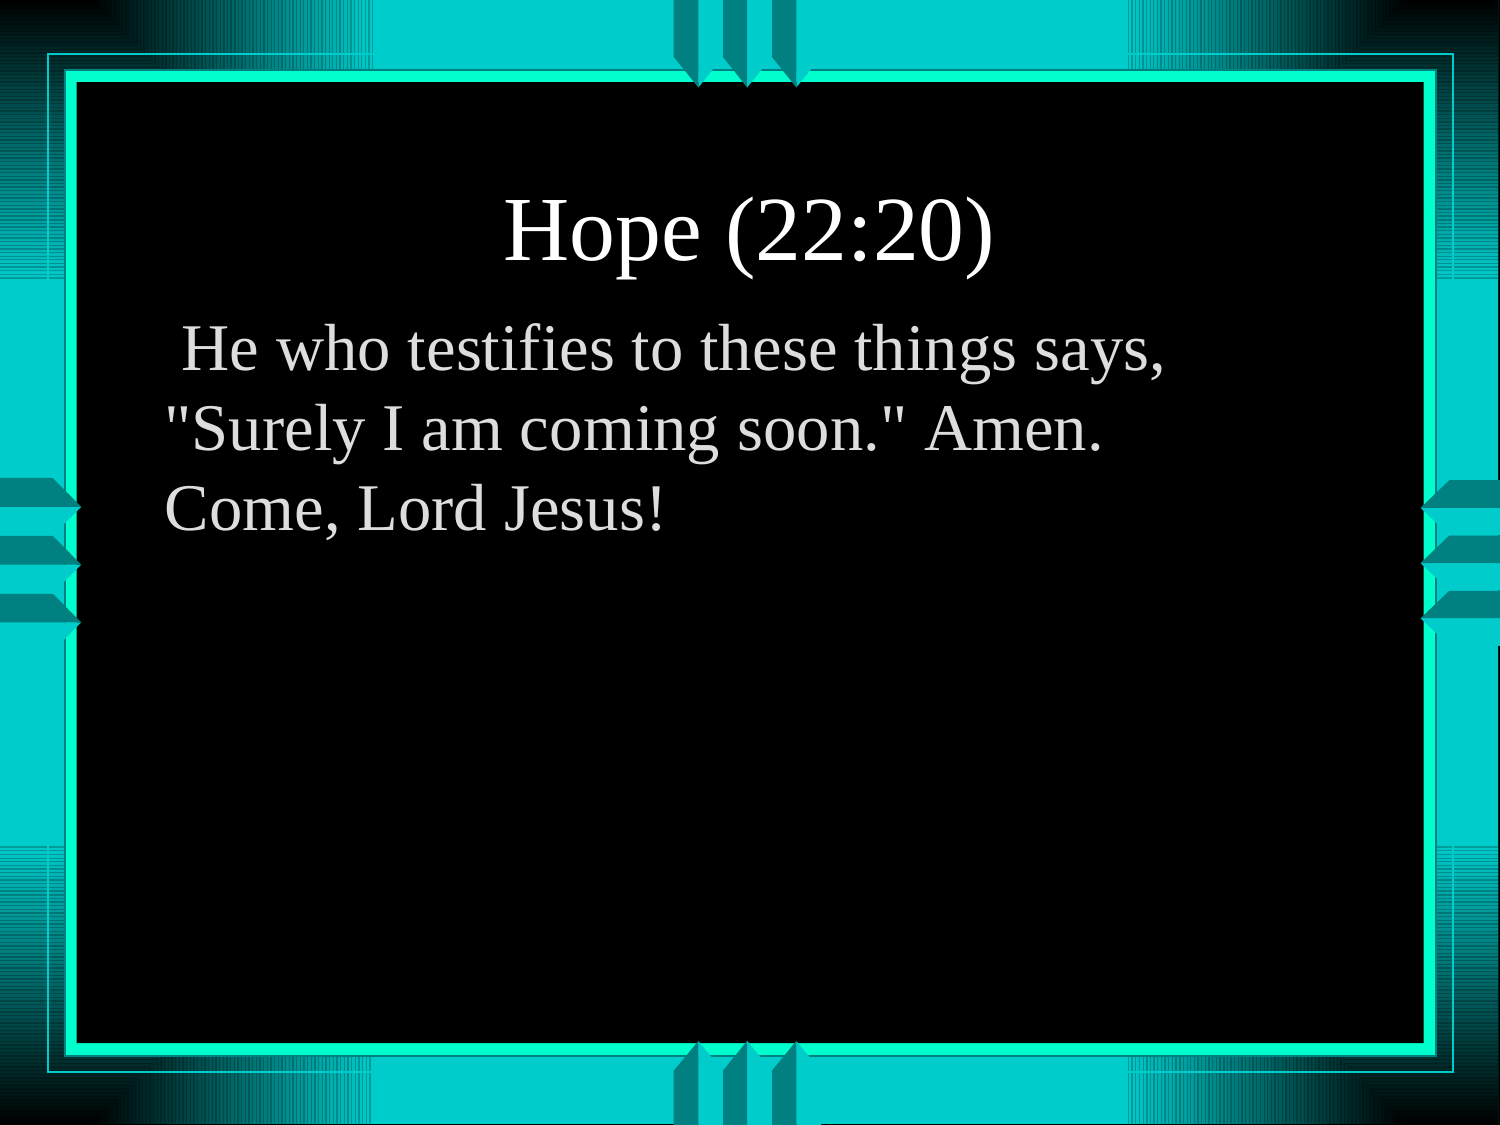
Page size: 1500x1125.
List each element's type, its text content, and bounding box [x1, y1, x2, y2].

text_box He who testifies to these things says, "Surely I am coming soon." Amen. Come, Lord Jesus! [150, 296, 1313, 551]
title Hope (22:20) [112, 99, 1388, 288]
